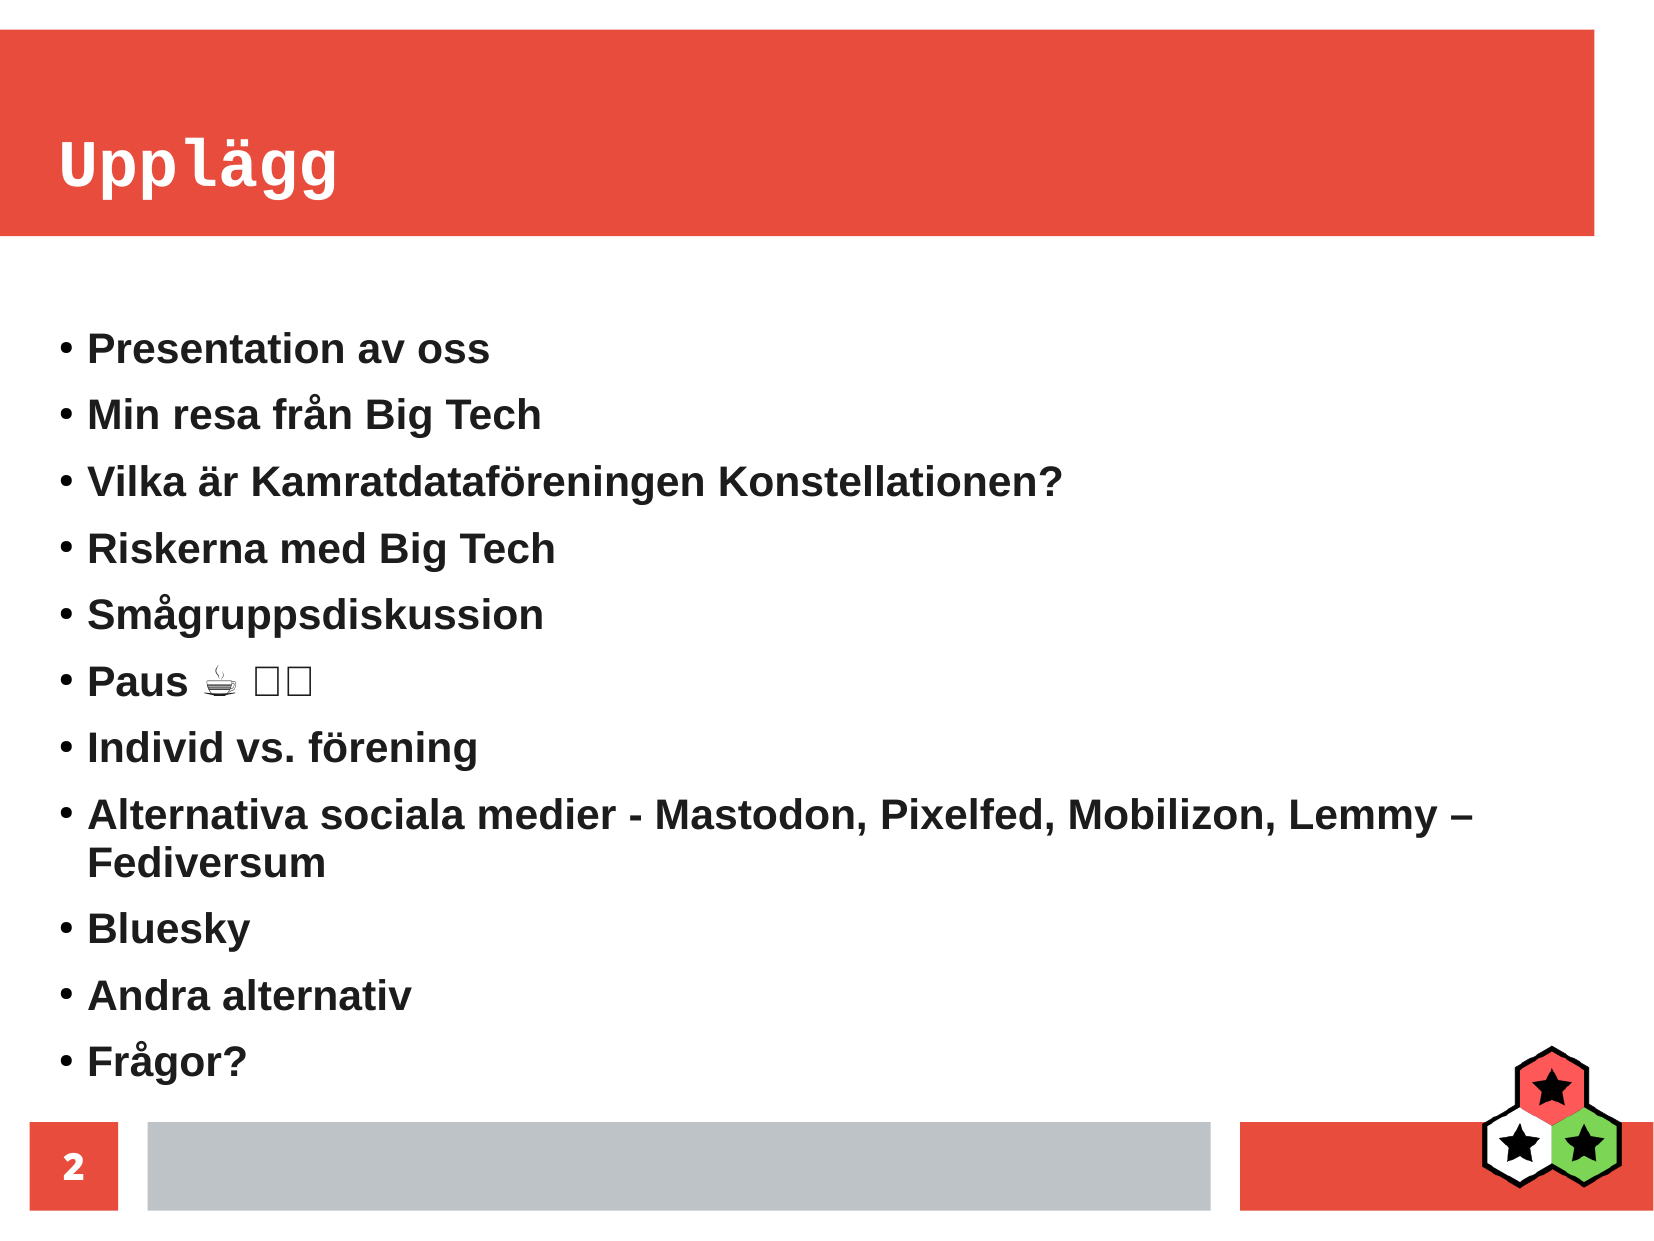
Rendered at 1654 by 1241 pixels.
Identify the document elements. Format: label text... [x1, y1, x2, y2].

list Presentation av oss Min resa från Big Tech Vilka är Kamratdataföreningen Konstellationen? Riskerna med Big Tech Smågruppsdiskussion Paus ☕ 🏃‍🕺💃 Individ vs. förening Alternativa sociala medier - Mastodon, Pixelfed, Mobilizon, Lemmy – Fediversum Bluesky Andra alternativ Frågor? [59, 324, 1565, 1093]
picture [1463, 1028, 1640, 1205]
title Upplägg [59, 59, 1595, 207]
